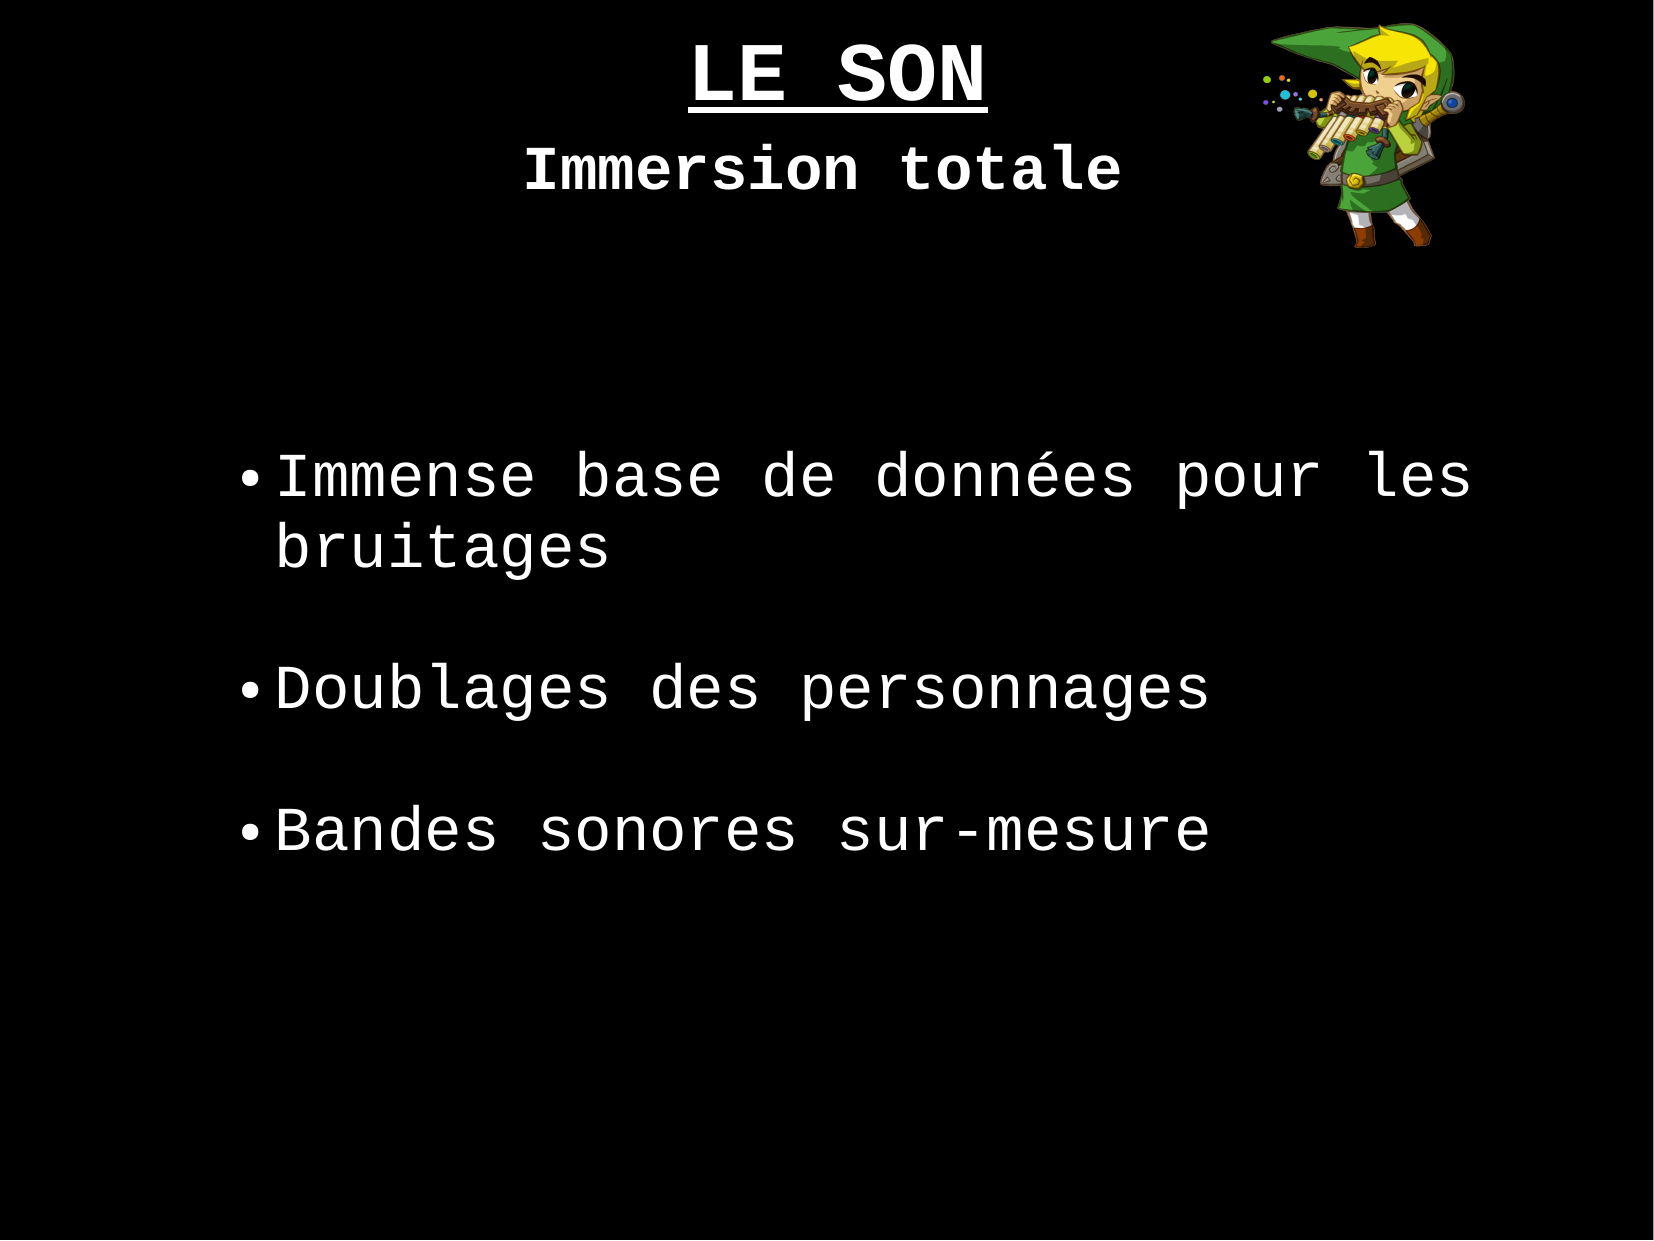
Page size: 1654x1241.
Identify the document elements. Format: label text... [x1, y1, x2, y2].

text_box LE SON [673, 23, 1040, 133]
text_box Immense base de données pour les bruitages Doublages des personnages Bandes sonores sur-mesure [153, 366, 1607, 1193]
picture [1263, 23, 1465, 249]
text_box Immersion totale [507, 129, 1149, 217]
